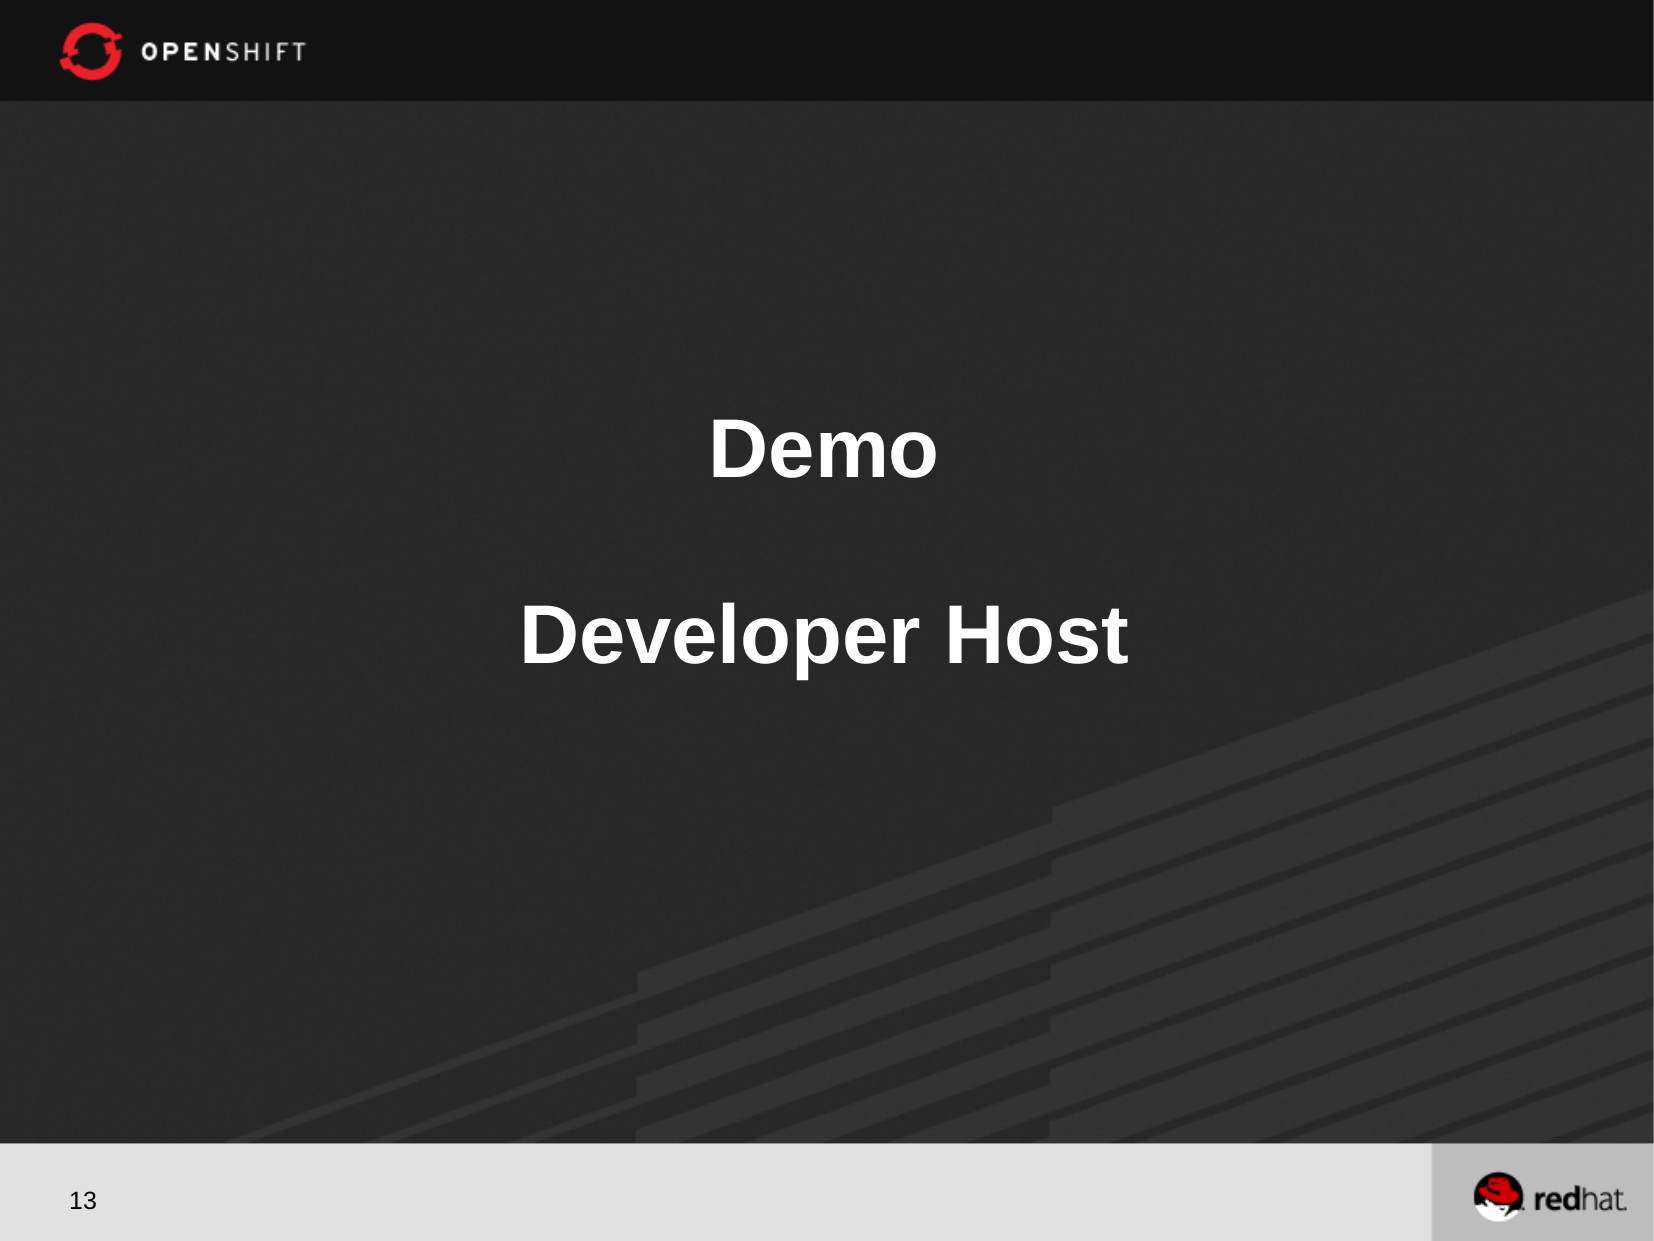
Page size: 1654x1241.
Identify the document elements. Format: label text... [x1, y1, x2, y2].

picture [0, 0, 1654, 1241]
text_box Demo Developer Host [205, 395, 1444, 616]
